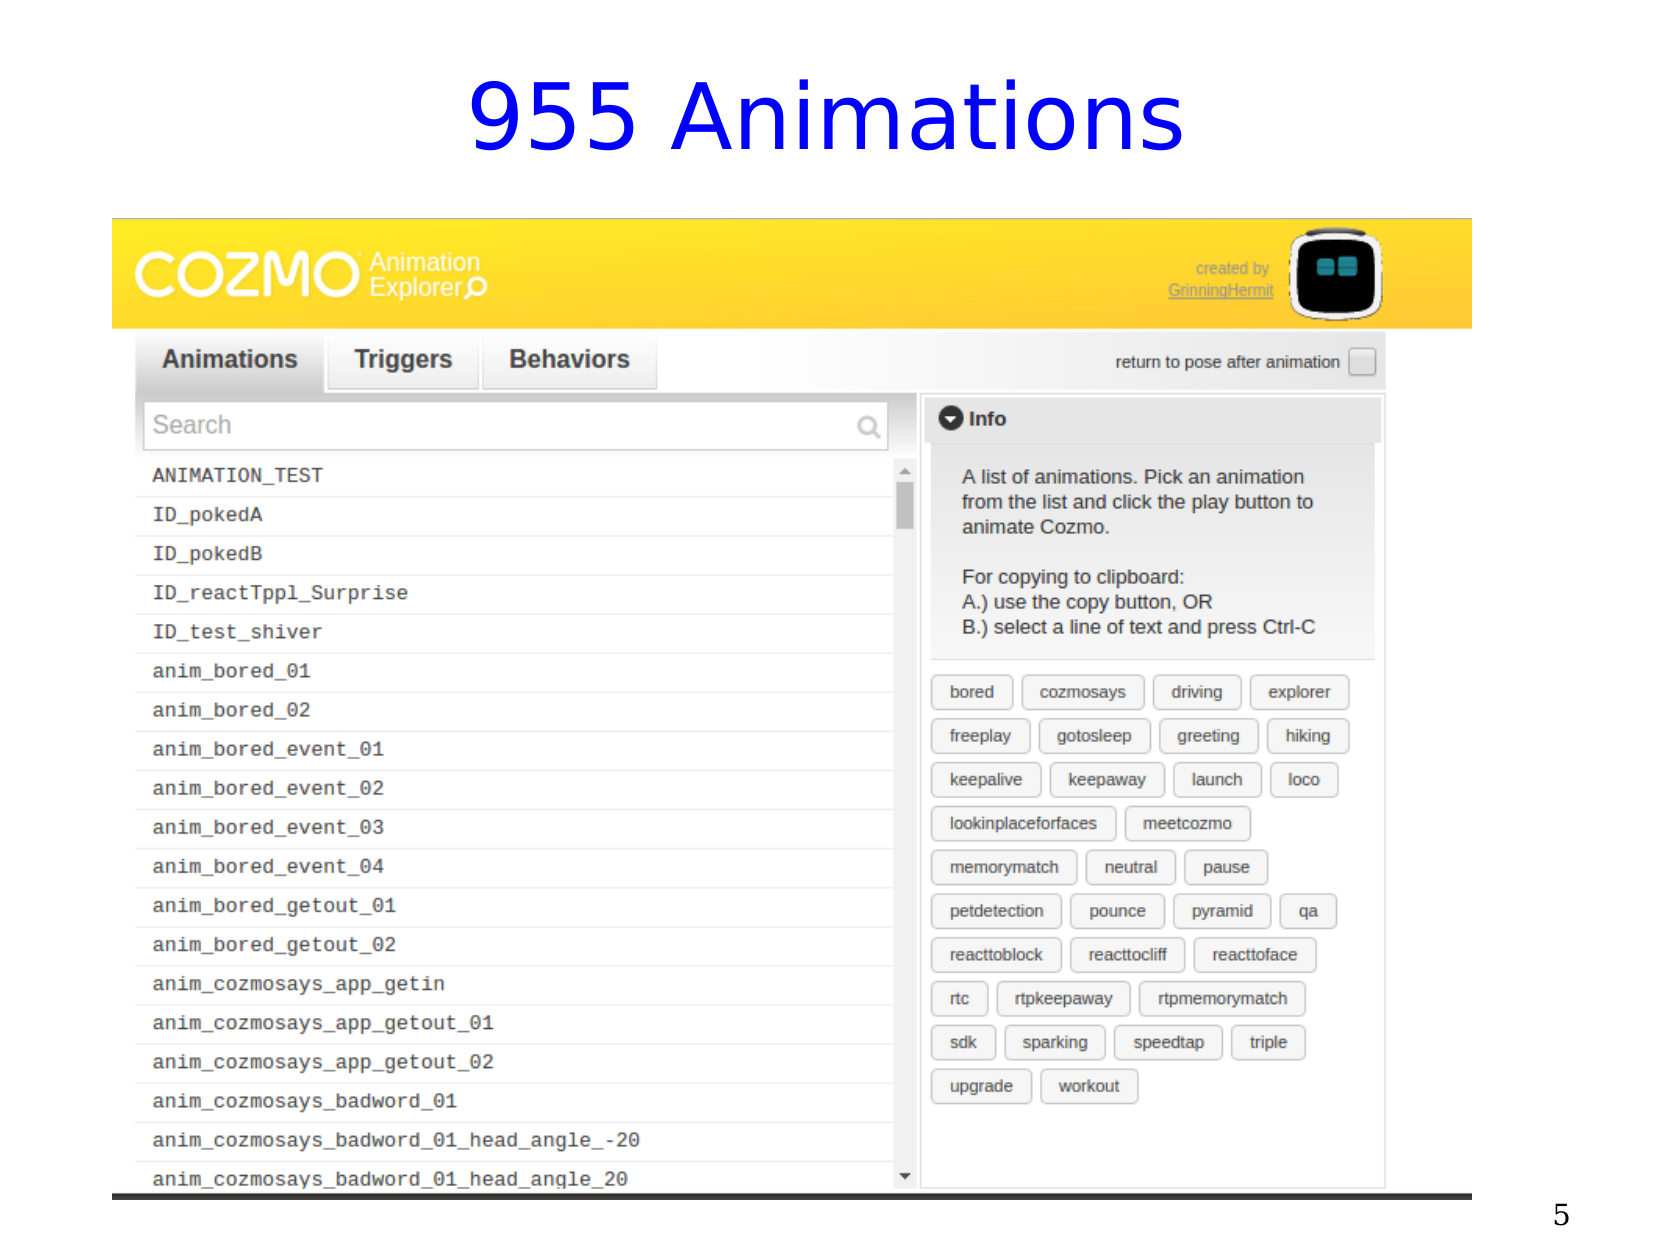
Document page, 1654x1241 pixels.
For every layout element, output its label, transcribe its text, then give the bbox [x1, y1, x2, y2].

picture [112, 222, 1472, 1201]
title 955 Animations [82, 13, 1571, 222]
